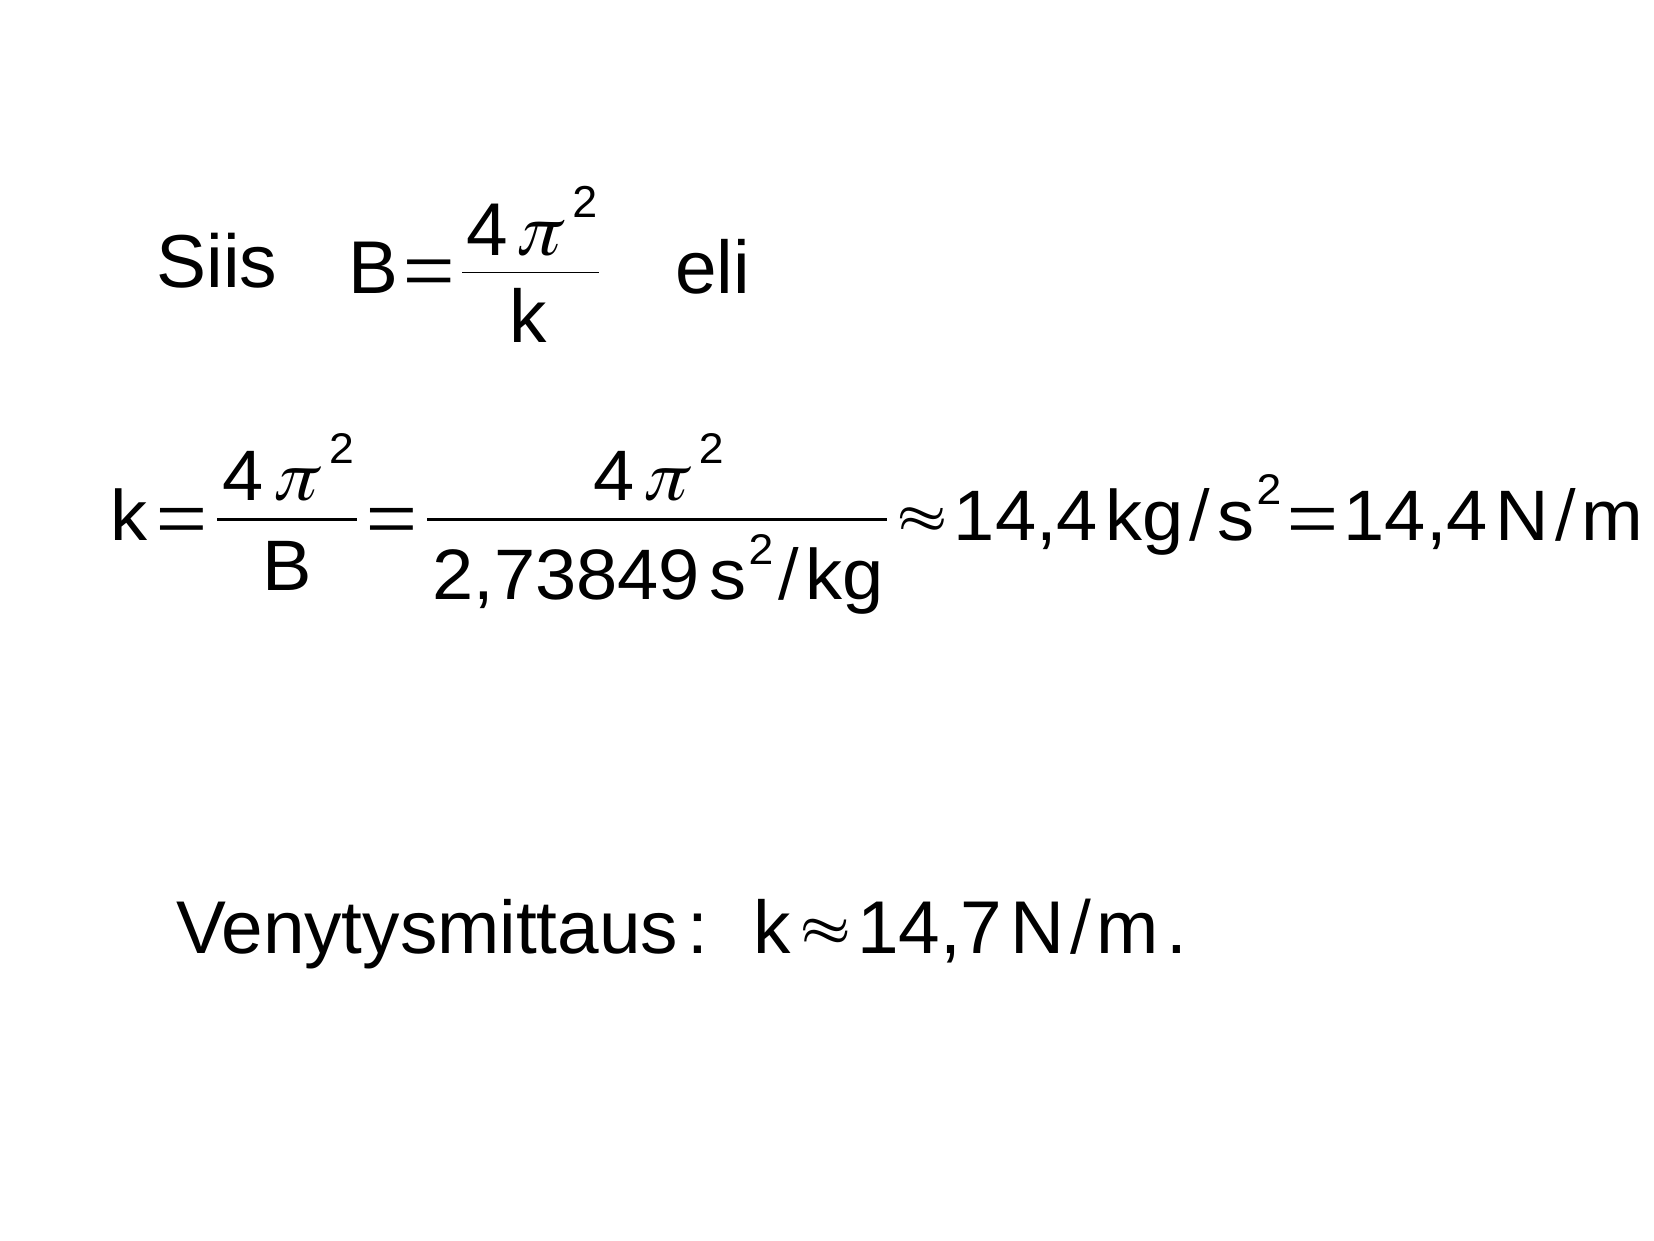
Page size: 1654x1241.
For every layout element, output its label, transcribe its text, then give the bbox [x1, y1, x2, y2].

chart [166, 885, 1194, 970]
chart [342, 177, 756, 358]
text_box Siis [141, 212, 308, 396]
chart [104, 425, 1654, 616]
